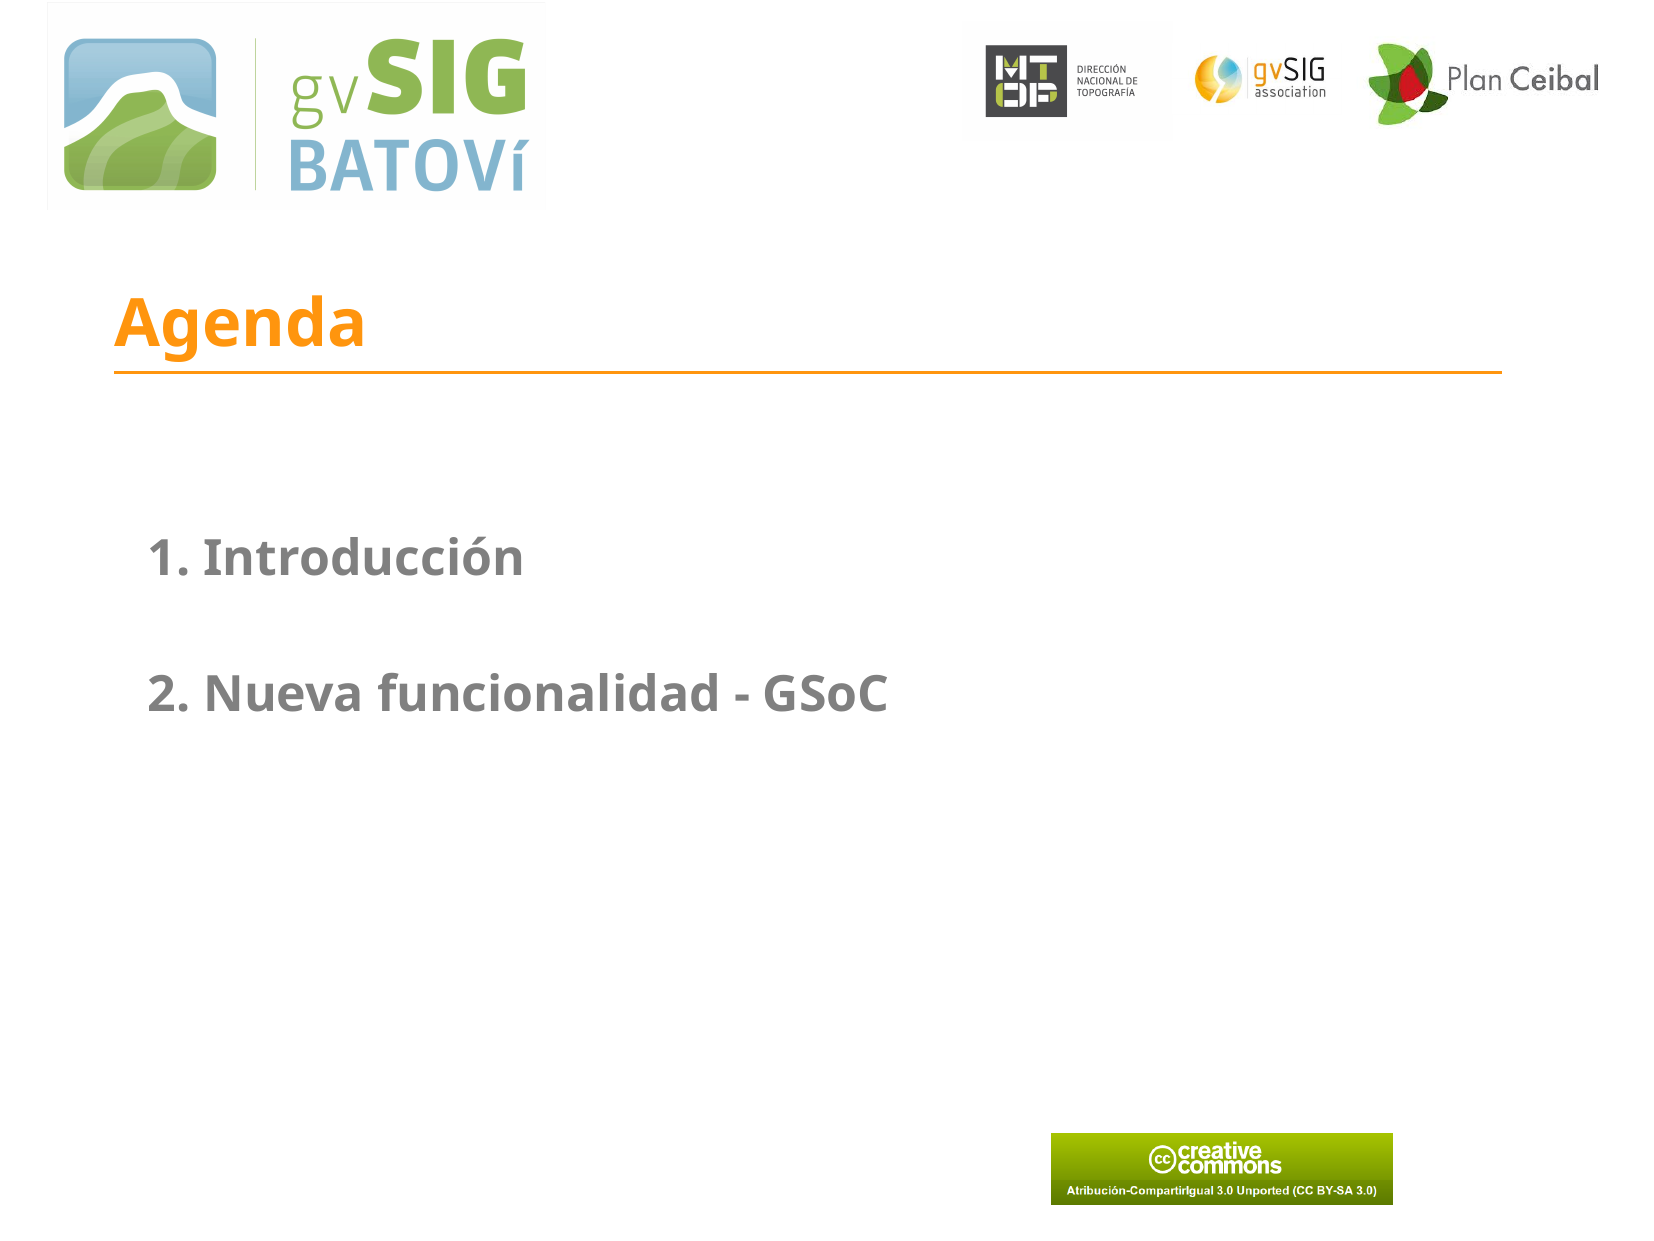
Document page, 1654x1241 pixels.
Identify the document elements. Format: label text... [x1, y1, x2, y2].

title Agenda [114, 280, 1603, 362]
title 1. Introducción 2. Nueva funcionalidad - GSoC [147, 533, 1589, 715]
picture [1051, 1133, 1393, 1205]
picture [962, 21, 1342, 141]
picture [1343, 23, 1626, 142]
